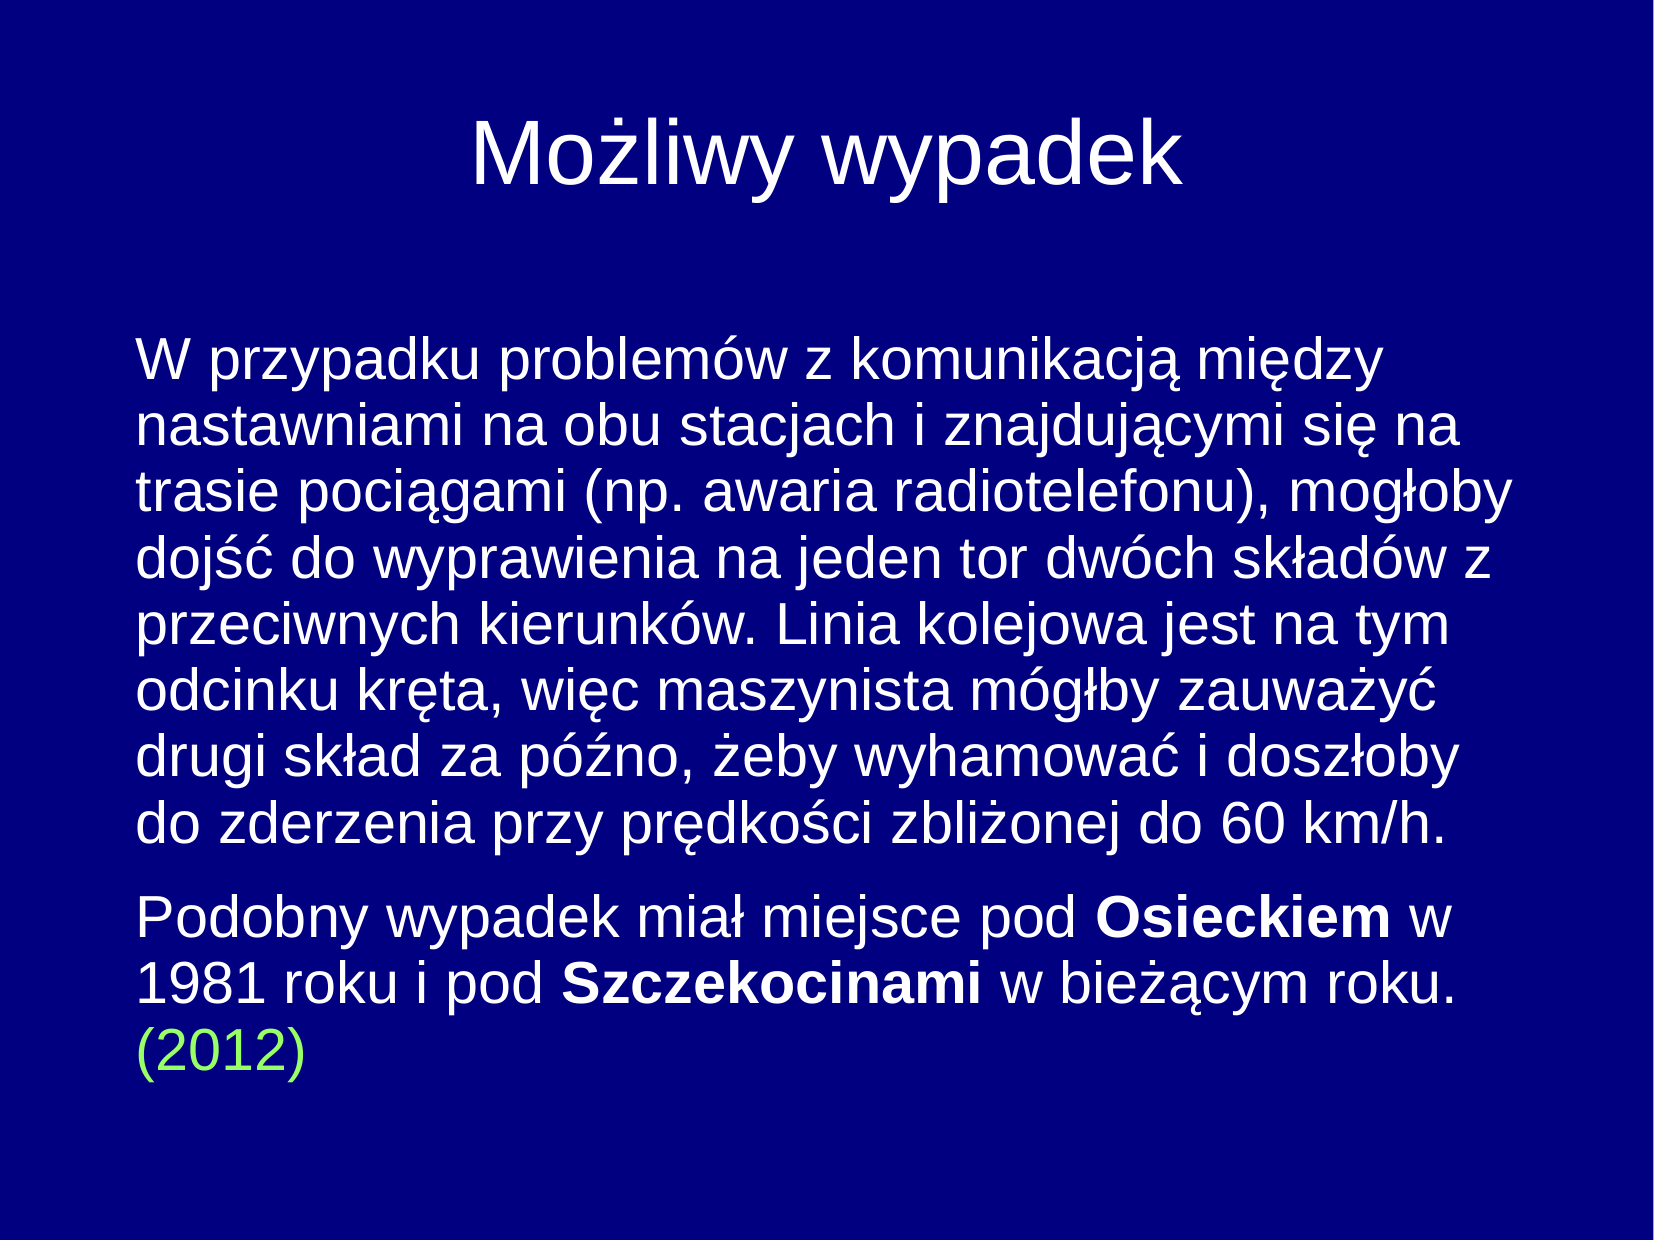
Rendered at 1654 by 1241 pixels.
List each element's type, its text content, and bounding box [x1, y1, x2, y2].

title Możliwy wypadek [82, 49, 1571, 257]
list W przypadku problemów z komunikacją między nastawniami na obu stacjach i znajdującymi się na trasie pociągami (np. awaria radiotelefonu), mogłoby dojść do wyprawienia na jeden tor dwóch składów z przeciwnych kierunków. Linia kolejowa jest na tym odcinku kręta, więc maszynista mógłby zauważyć drugi skład za późno, żeby wyhamować i doszłoby do zderzenia przy prędkości zbliżonej do 60 km/h. Podobny wypadek miał miejsce pod Osieckiem w 1981 roku i pod Szczekocinami w bieżącym roku. (2012) [68, 325, 1524, 1134]
